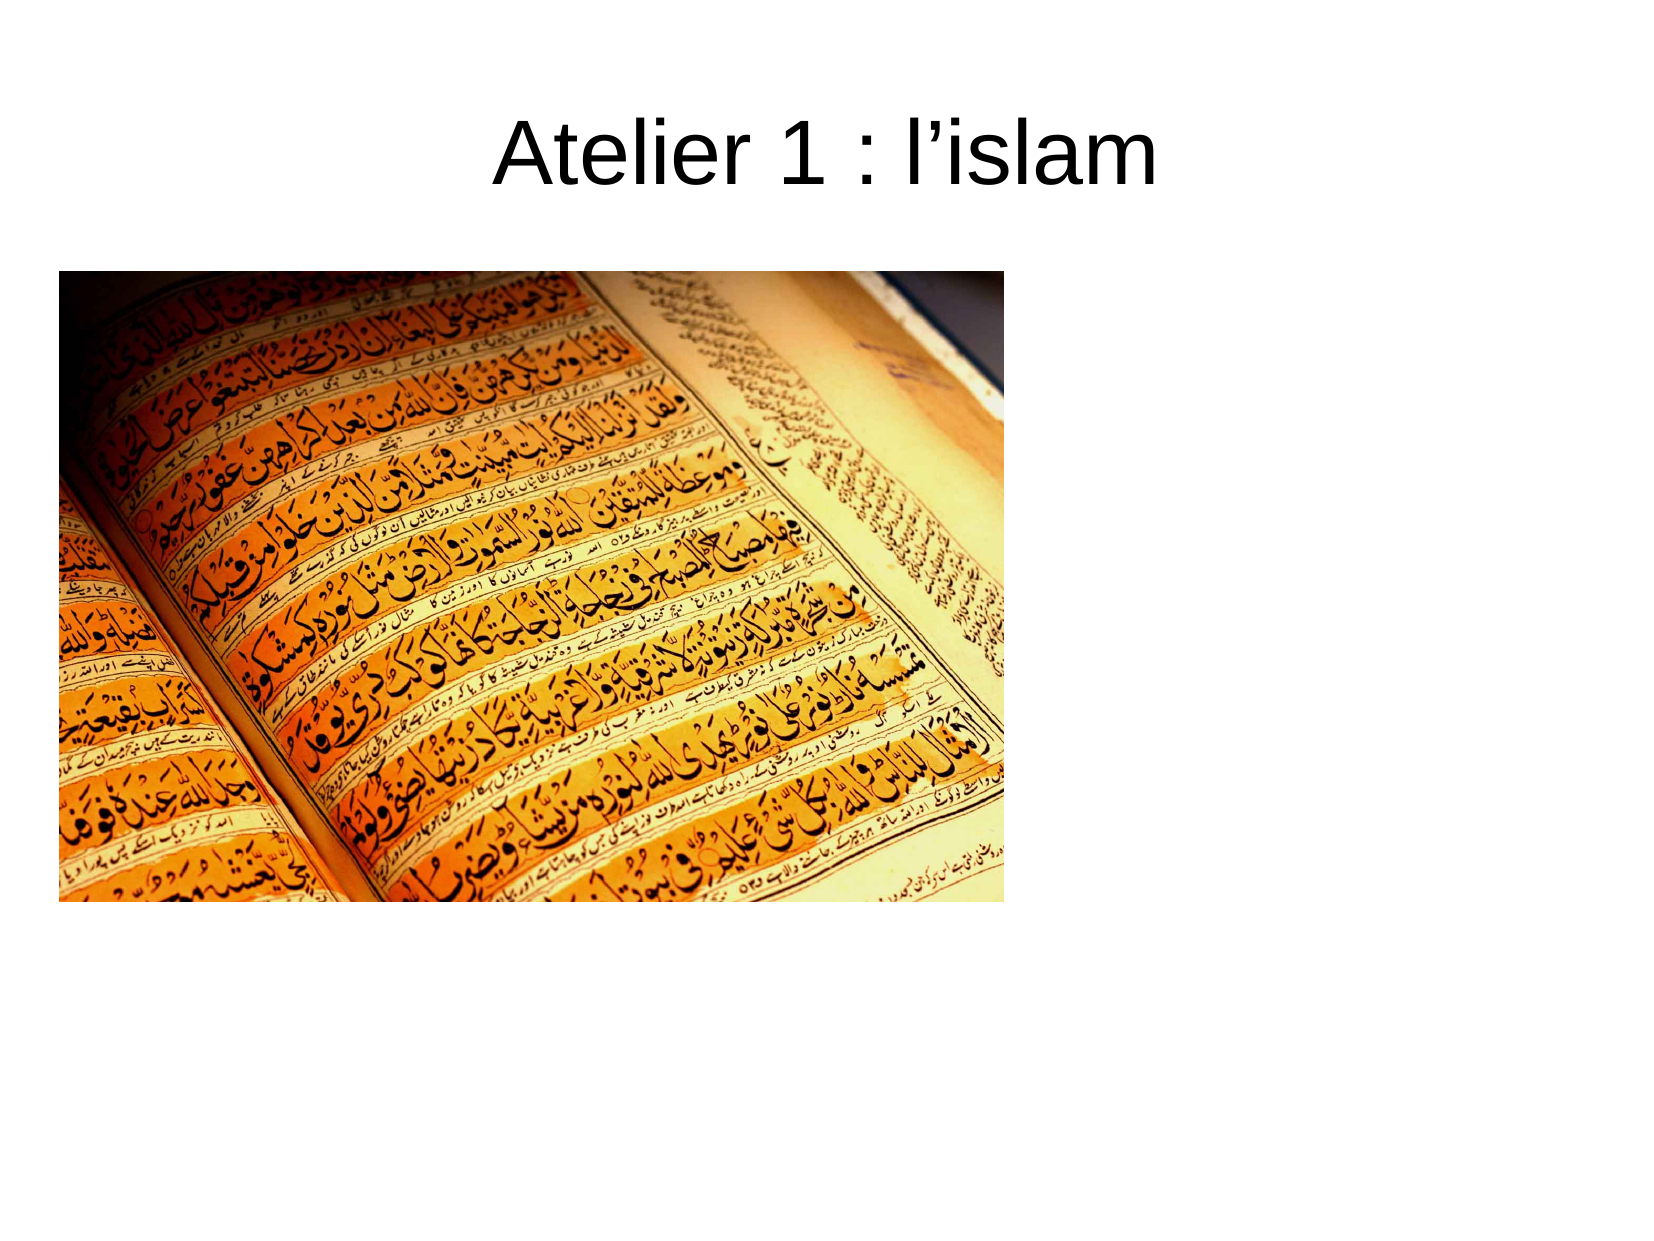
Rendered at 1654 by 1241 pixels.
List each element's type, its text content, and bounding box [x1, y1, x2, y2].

title Atelier 1 : l’islam [82, 49, 1571, 257]
picture [59, 271, 1004, 902]
